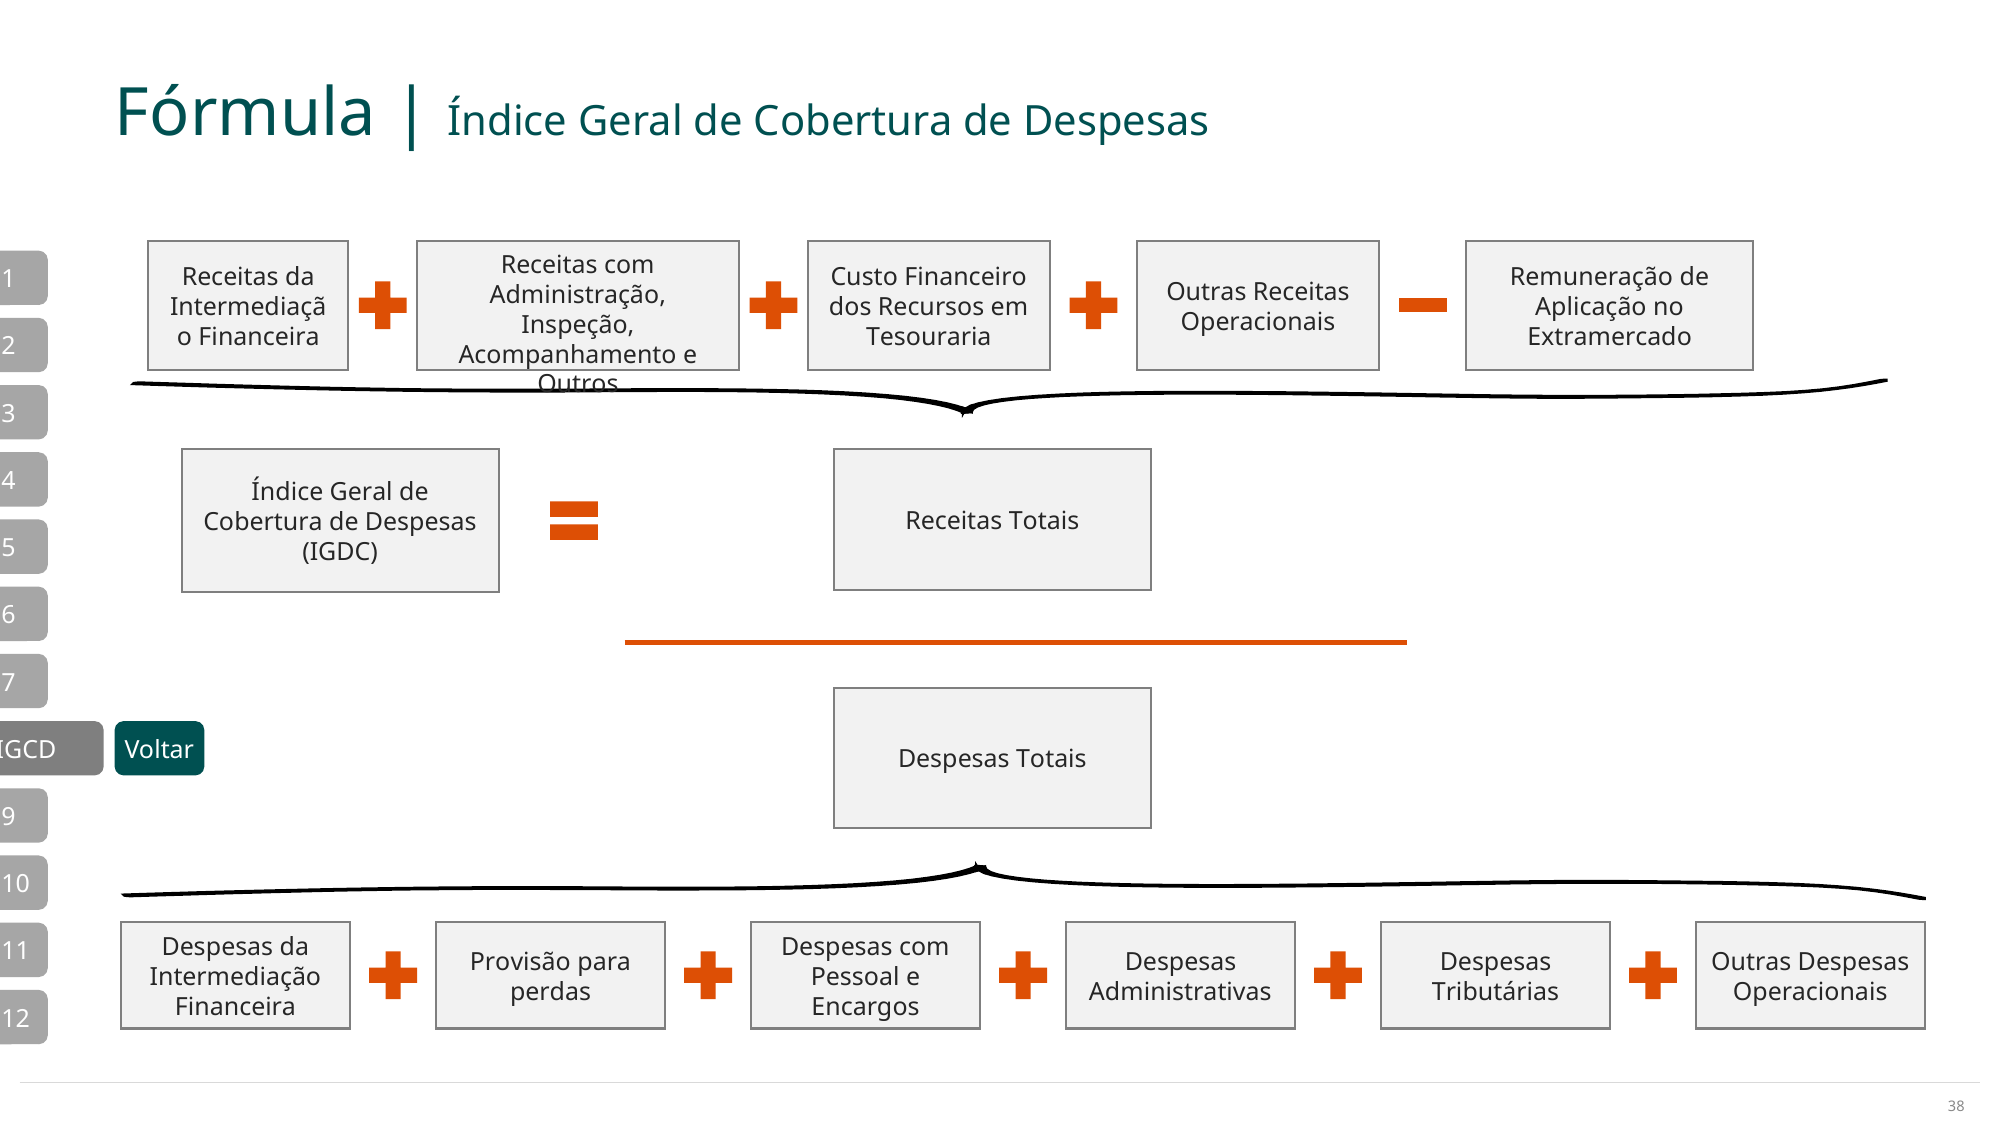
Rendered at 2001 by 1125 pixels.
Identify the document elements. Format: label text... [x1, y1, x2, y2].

text_box [550, 501, 598, 517]
text_box 4 [0, 452, 48, 507]
text_box 1 [0, 250, 48, 306]
text_box Despesas com Pessoal e Encargos [751, 922, 980, 1029]
text_box 12 [0, 989, 48, 1045]
text_box Receitas Totais [834, 449, 1151, 590]
text_box [1399, 298, 1447, 312]
text_box IGCD [0, 721, 104, 776]
text_box [999, 951, 1048, 1000]
text_box 2 [0, 317, 48, 373]
text_box Despesas Tributárias [1381, 922, 1610, 1029]
text_box [749, 281, 798, 330]
text_box 11 [0, 922, 48, 978]
text_box Provisão para perdas [436, 922, 665, 1029]
text_box 5 [0, 519, 48, 574]
text_box [616, 380, 1888, 413]
text_box [369, 951, 418, 1000]
text_box Custo Financeiro dos Recursos em Tesouraria [808, 241, 1050, 370]
text_box [133, 382, 543, 392]
text_box [1314, 951, 1362, 1000]
text_box [1069, 281, 1118, 330]
text_box Outras Despesas Operacionais [1696, 922, 1925, 1029]
text_box 6 [0, 586, 48, 642]
text_box Receitas com Administração, Inspeção, Acompanhamento e Outros [417, 241, 739, 370]
text_box 3 [0, 385, 48, 440]
text_box 10 [0, 855, 48, 910]
text_box Despesas Totais [834, 688, 1151, 828]
text_box Receitas da Intermediação Financeira [148, 241, 348, 370]
text_box Índice Geral de Cobertura de Despesas (IGDC) [182, 449, 499, 592]
text_box [550, 524, 598, 540]
text_box Outras Receitas Operacionais [1137, 241, 1379, 370]
text_box 7 [0, 653, 48, 709]
title Fórmula | Índice Geral de Cobertura de Despesas [99, 45, 1900, 173]
text_box [684, 951, 733, 1000]
text_box [358, 281, 407, 330]
text_box Despesas da Intermediação Financeira [121, 922, 350, 1029]
text_box Despesas Administrativas [1066, 922, 1295, 1029]
text_box Remuneração de Aplicação no Extramercado [1466, 241, 1753, 370]
text_box 9 [0, 788, 48, 843]
text_box [124, 866, 1926, 899]
text_box [1629, 951, 1677, 1000]
text_box Voltar [114, 721, 205, 776]
